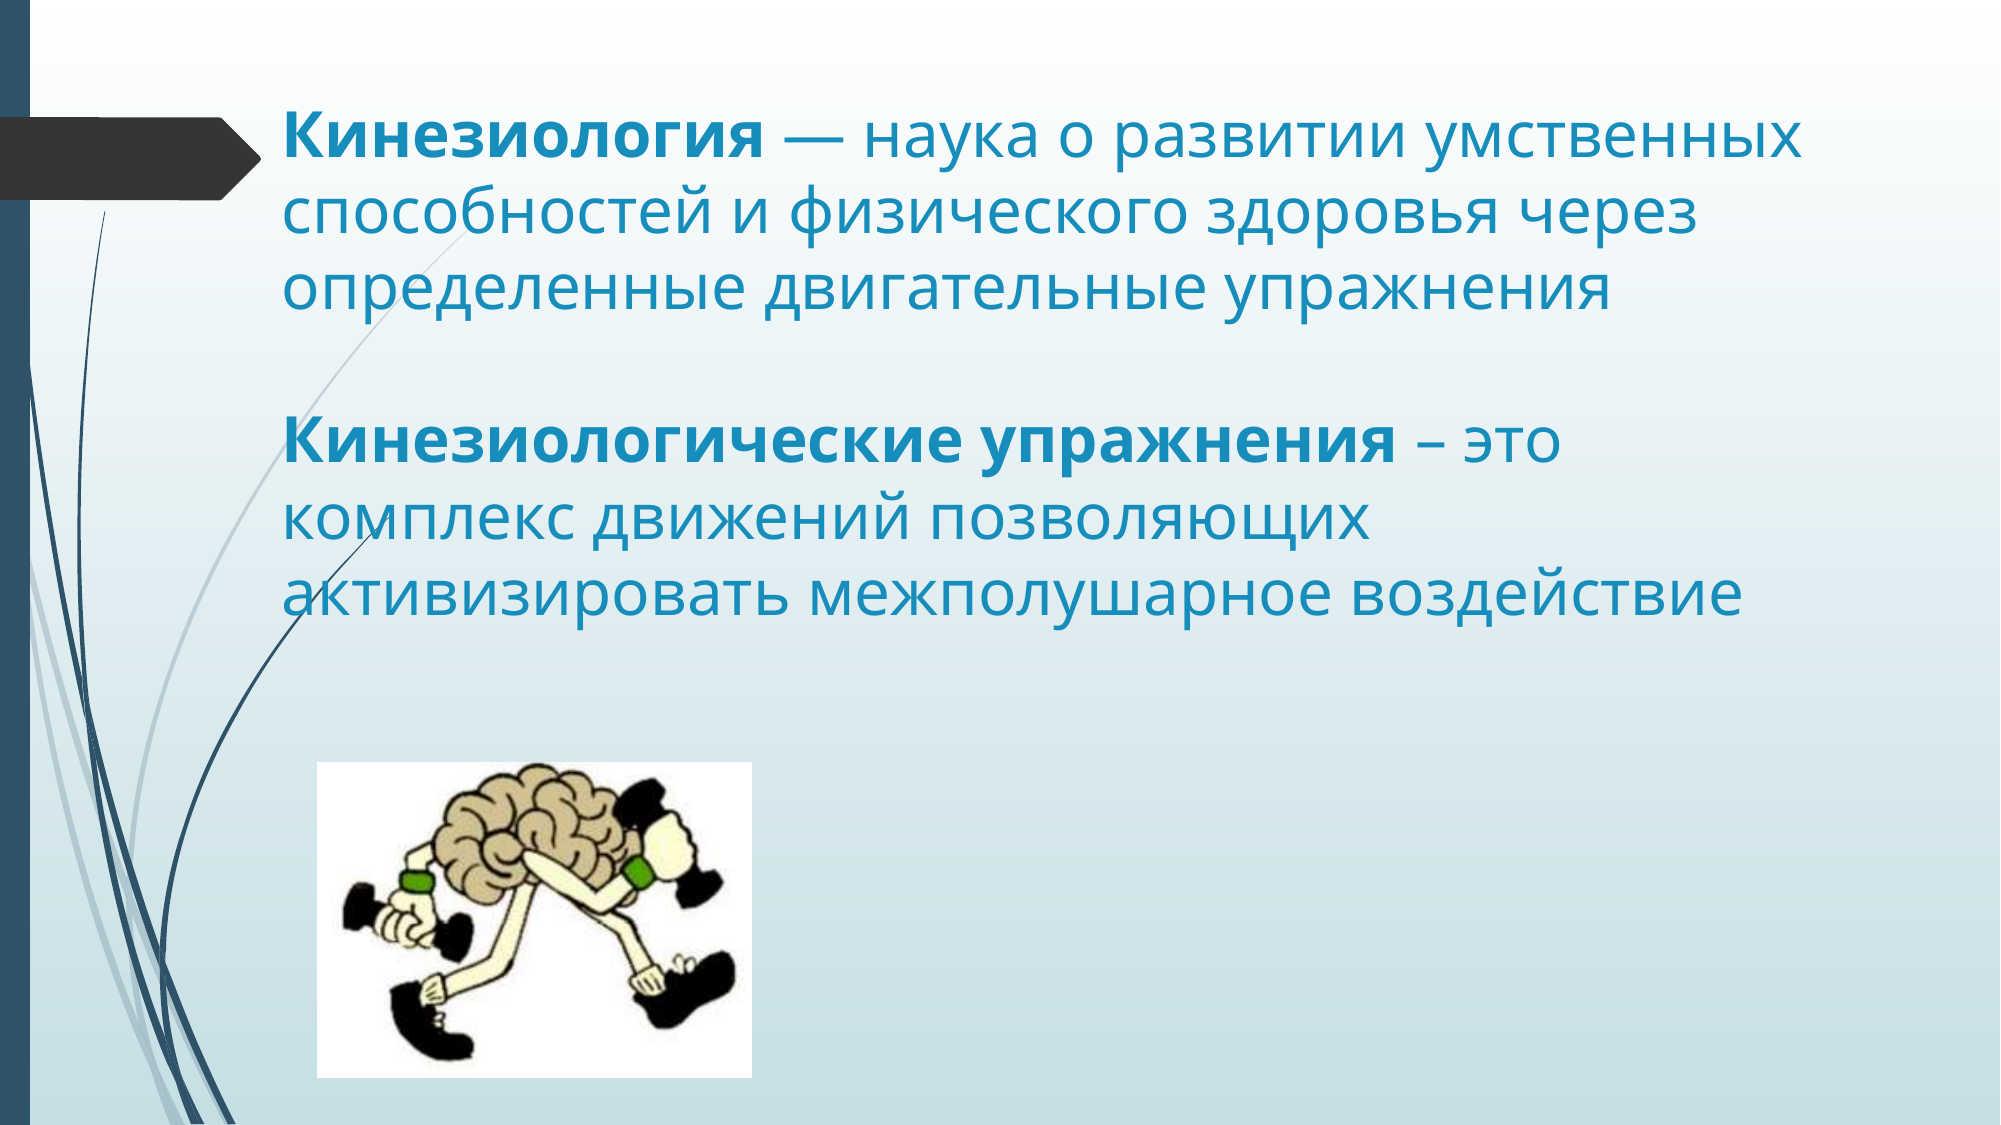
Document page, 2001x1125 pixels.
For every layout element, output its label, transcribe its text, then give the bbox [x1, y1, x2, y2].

picture [317, 762, 752, 1078]
title Кинезиология — наука о развитии умственных способностей и физического здоровья через определенные двигательные упражнения Кинезиологические упражнения – это комплекс движений позволяющих активизировать межполушарное воздействие [266, 85, 1881, 643]
